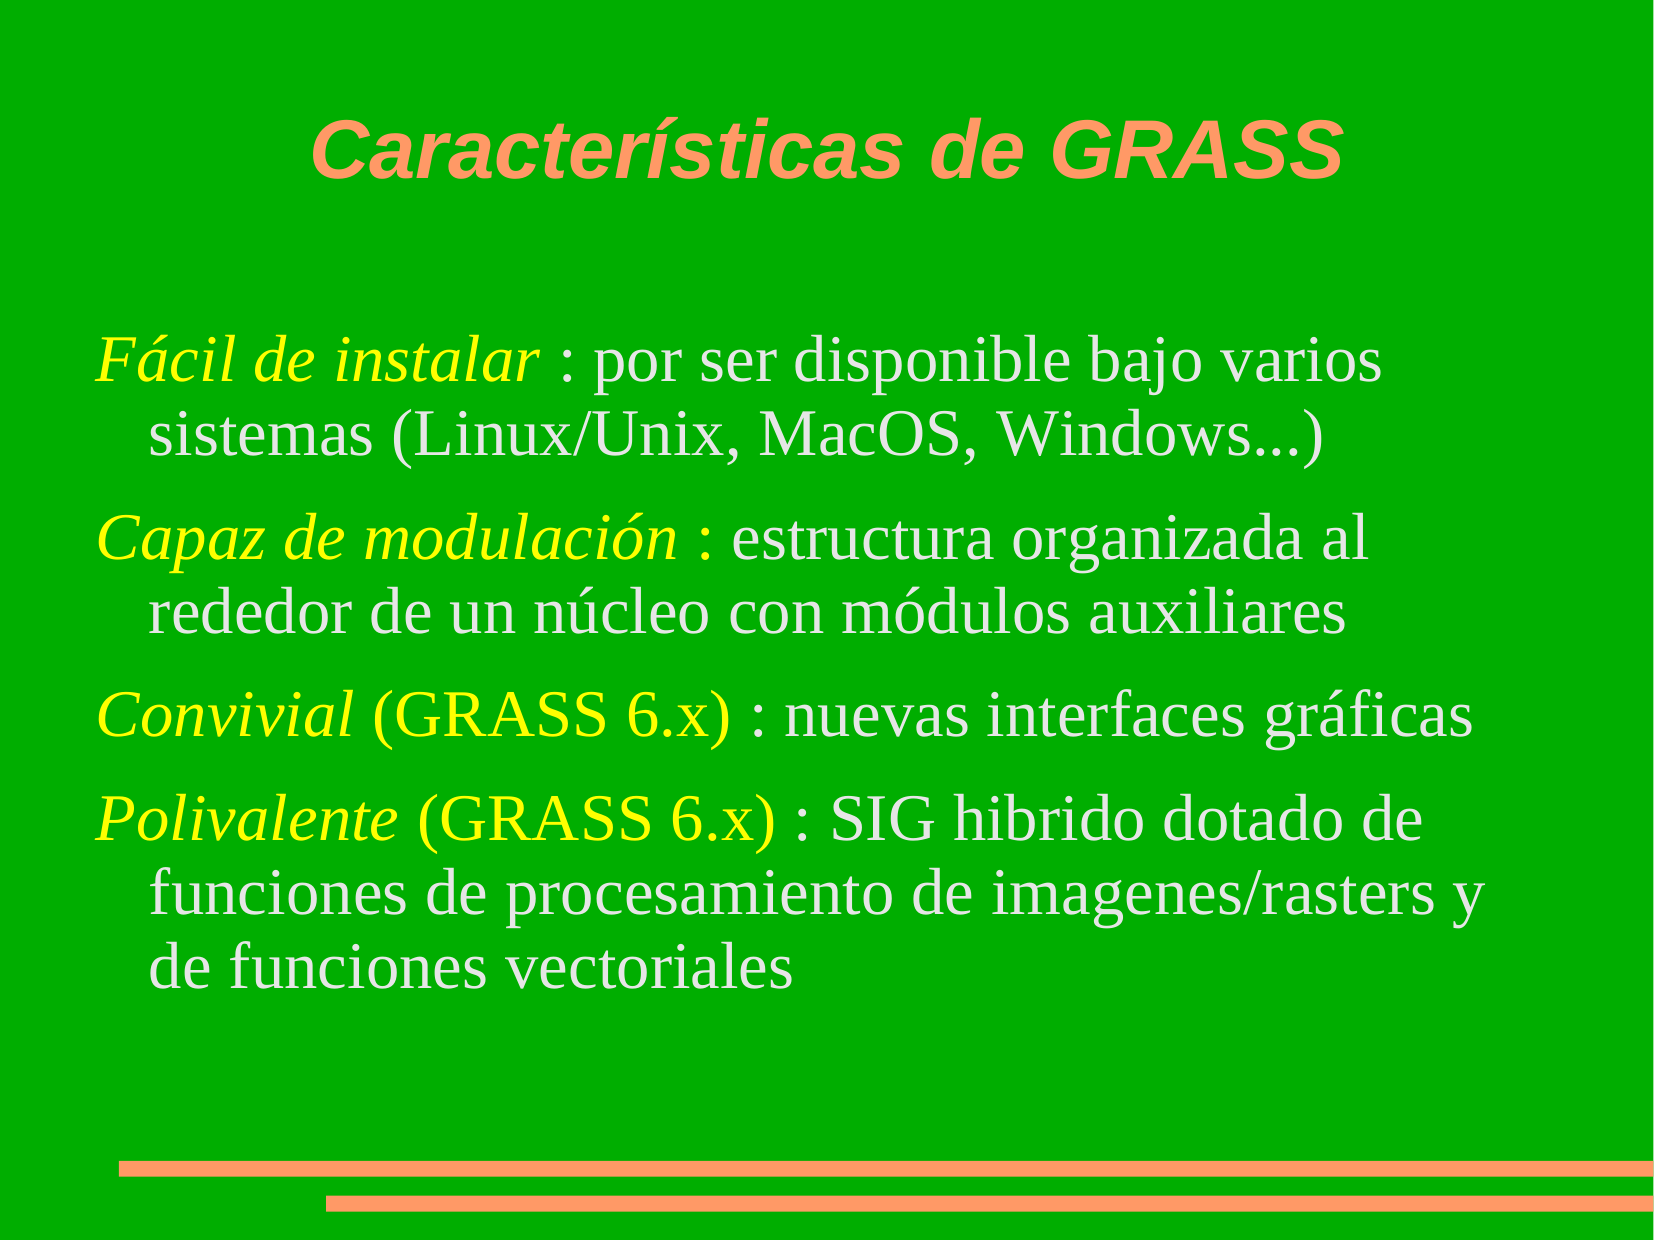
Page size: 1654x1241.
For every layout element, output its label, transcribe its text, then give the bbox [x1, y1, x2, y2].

title Características de GRASS [121, 46, 1534, 254]
list Fácil de instalar : por ser disponible bajo varios sistemas (Linux/Unix, MacOS, Windows...) Capaz de modulación : estructura organizada al rededor de un núcleo con módulos auxiliares Convivial (GRASS 6.x) : nuevas interfaces gráficas Polivalente (GRASS 6.x) : SIG hibrido dotado de funciones de procesamiento de imagenes/rasters y de funciones vectoriales [78, 322, 1561, 1132]
